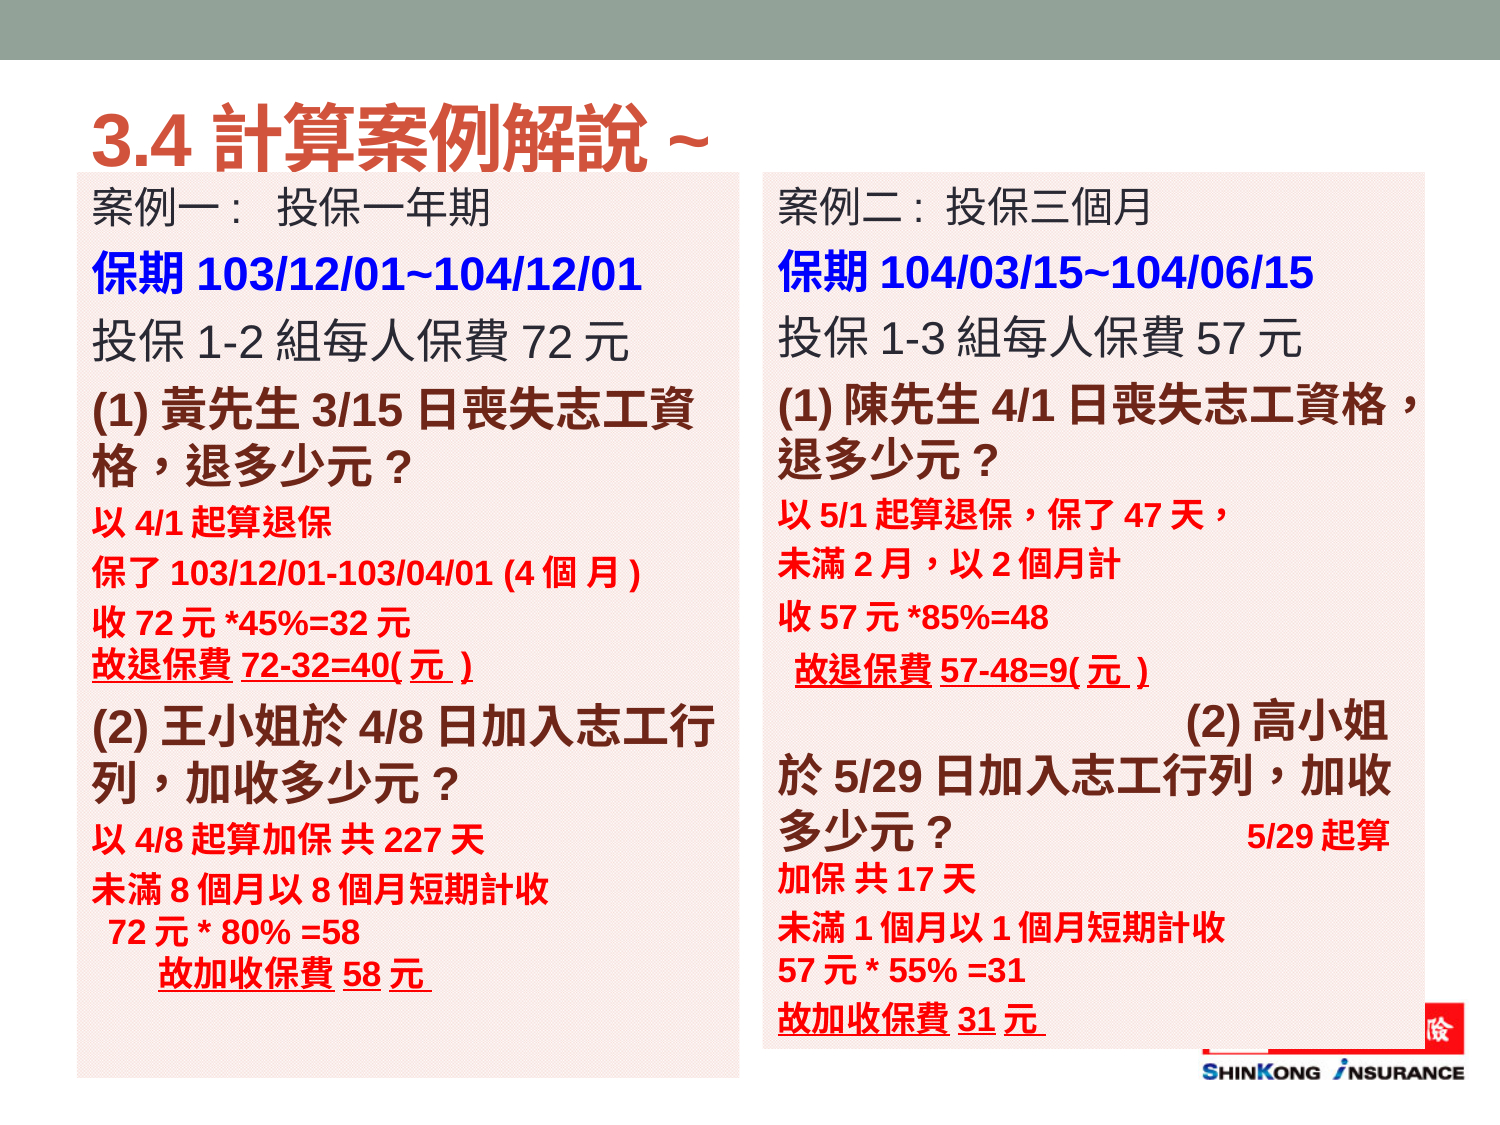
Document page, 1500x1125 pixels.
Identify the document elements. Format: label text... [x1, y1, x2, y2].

title 3.4計算案例解說~ [76, 54, 1427, 218]
list 案例二: 投保三個月 保期104/03/15~104/06/15 投保1-3組每人保費57元 (1)陳先生4/1日喪失志工資格，退多少元? 以5/1起算退保，保了47天， 未滿2月，以2個月計 收57元*85%=48 故退保費57-48=9(元 ) (2)高小姐於5/29日加入志工行列，加收多少元? 5/29起算加保 共17天 未滿1個月以1個月短期計收 57元* 55% =31 故加收保費31元 [762, 172, 1426, 1049]
list 案例一: 投保一年期 保期103/12/01~104/12/01 投保1-2組每人保費72元 (1)黃先生3/15日喪失志工資格，退多少元? 以4/1起算退保 保了103/12/01-103/04/01 (4個 月) 收72元*45%=32元 故退保費72-32=40(元 ) (2)王小姐於4/8日加入志工行列，加收多少元? 以4/8起算加保 共227天 未滿8個月以8個月短期計收 72元* 80% =58 故加收保費58元 [76, 172, 740, 1078]
